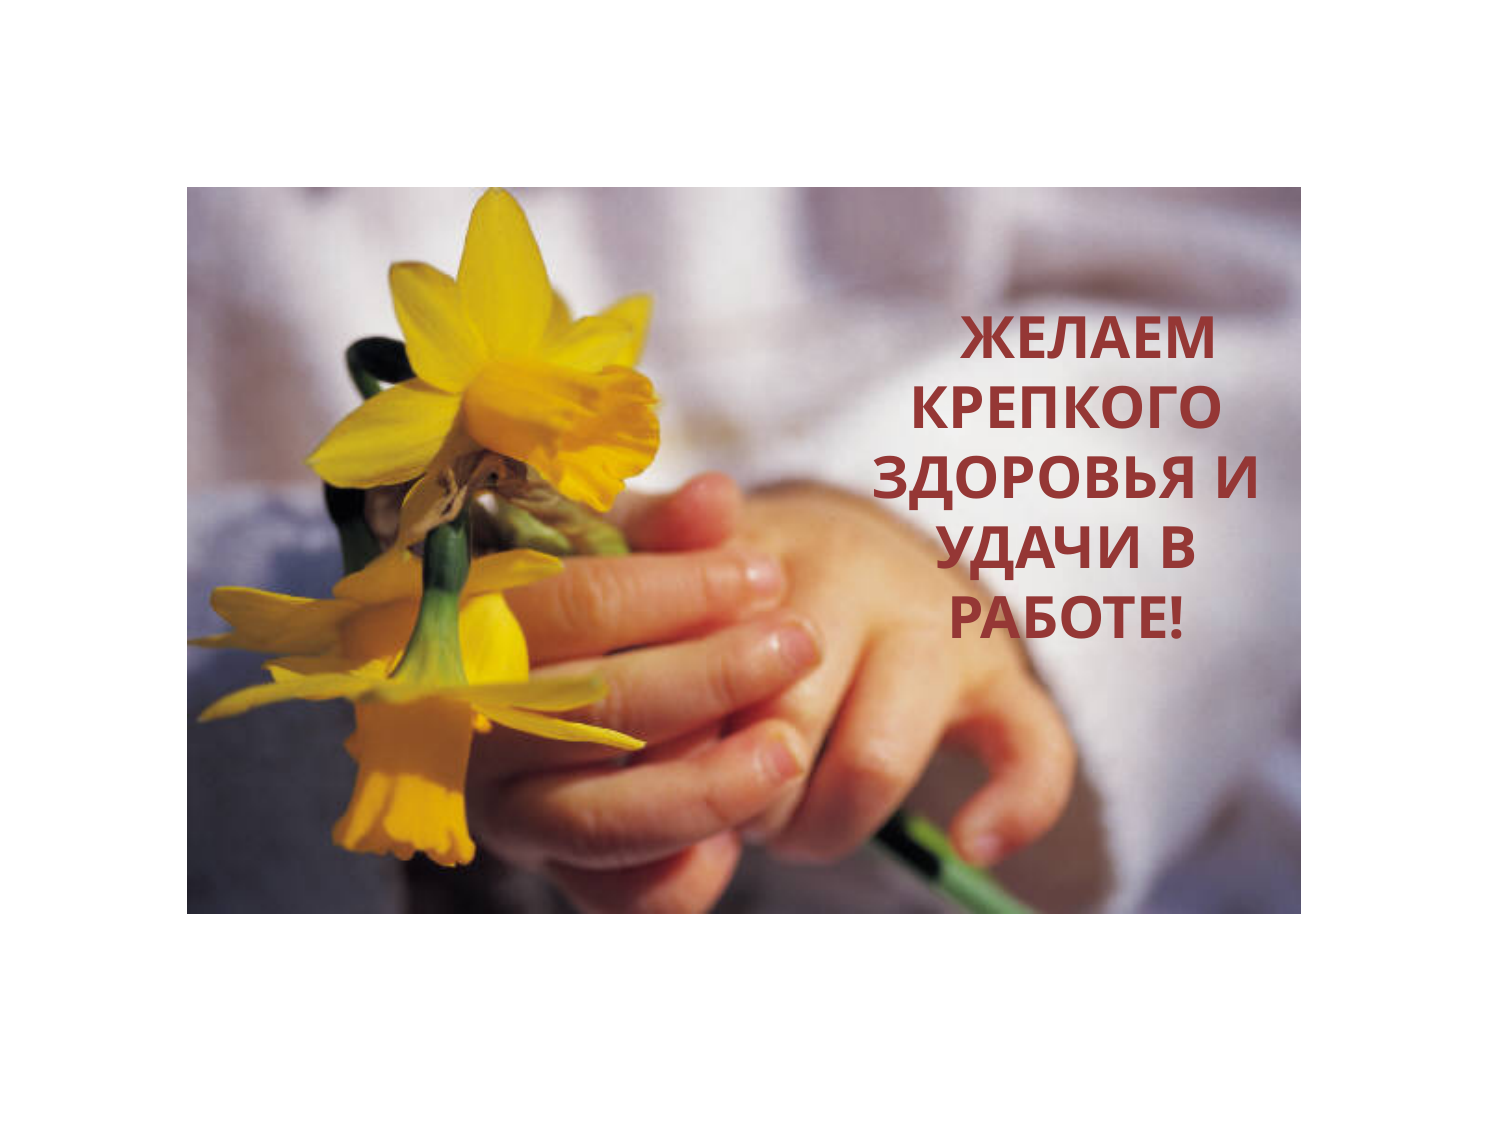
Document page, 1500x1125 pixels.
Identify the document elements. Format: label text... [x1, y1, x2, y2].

picture [187, 187, 1301, 914]
text_box ЖЕЛАЕМ КРЕПКОГО ЗДОРОВЬЯ И УДАЧИ В РАБОТЕ! [843, 292, 1290, 658]
